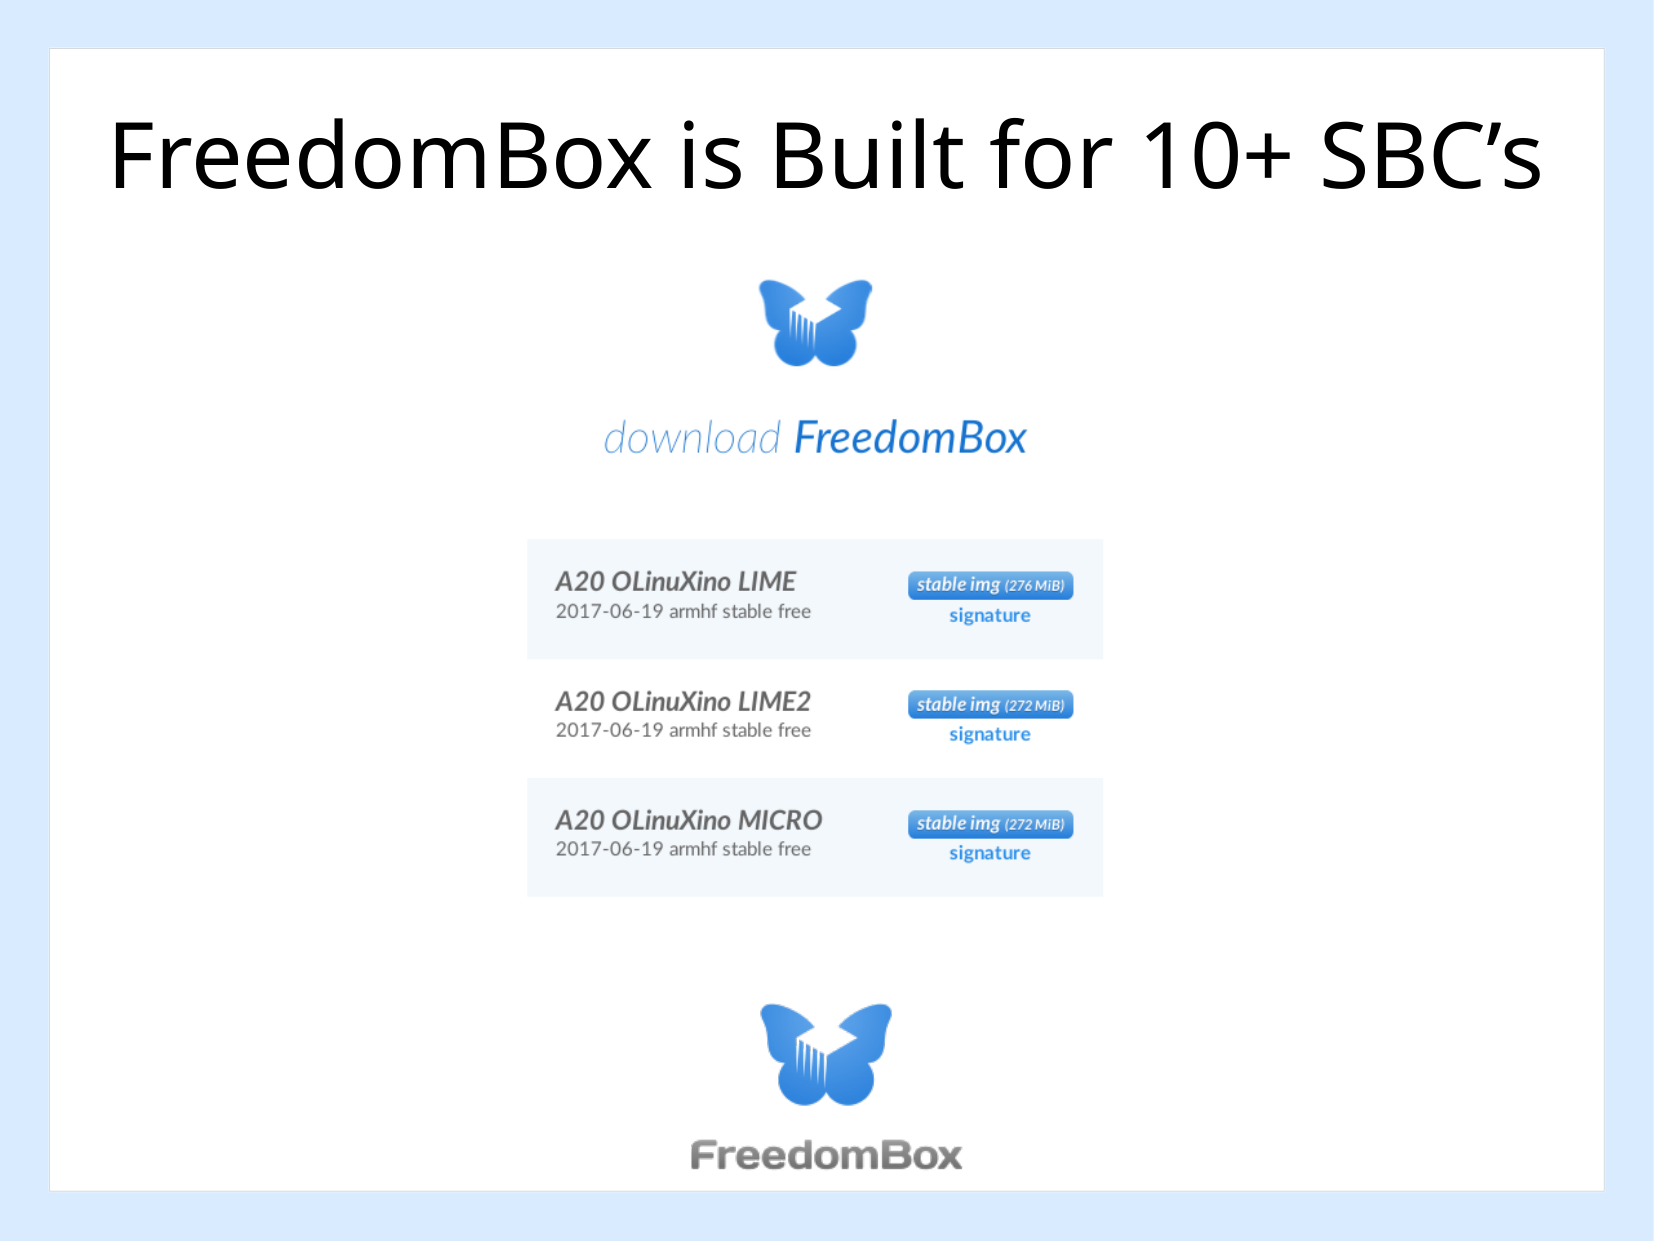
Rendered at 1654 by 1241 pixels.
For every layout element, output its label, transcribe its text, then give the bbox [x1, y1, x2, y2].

title FreedomBox is Built for 10+ SBC’s [82, 49, 1571, 257]
subtitle [82, 290, 1571, 1010]
picture [0, 0, 1654, 1241]
